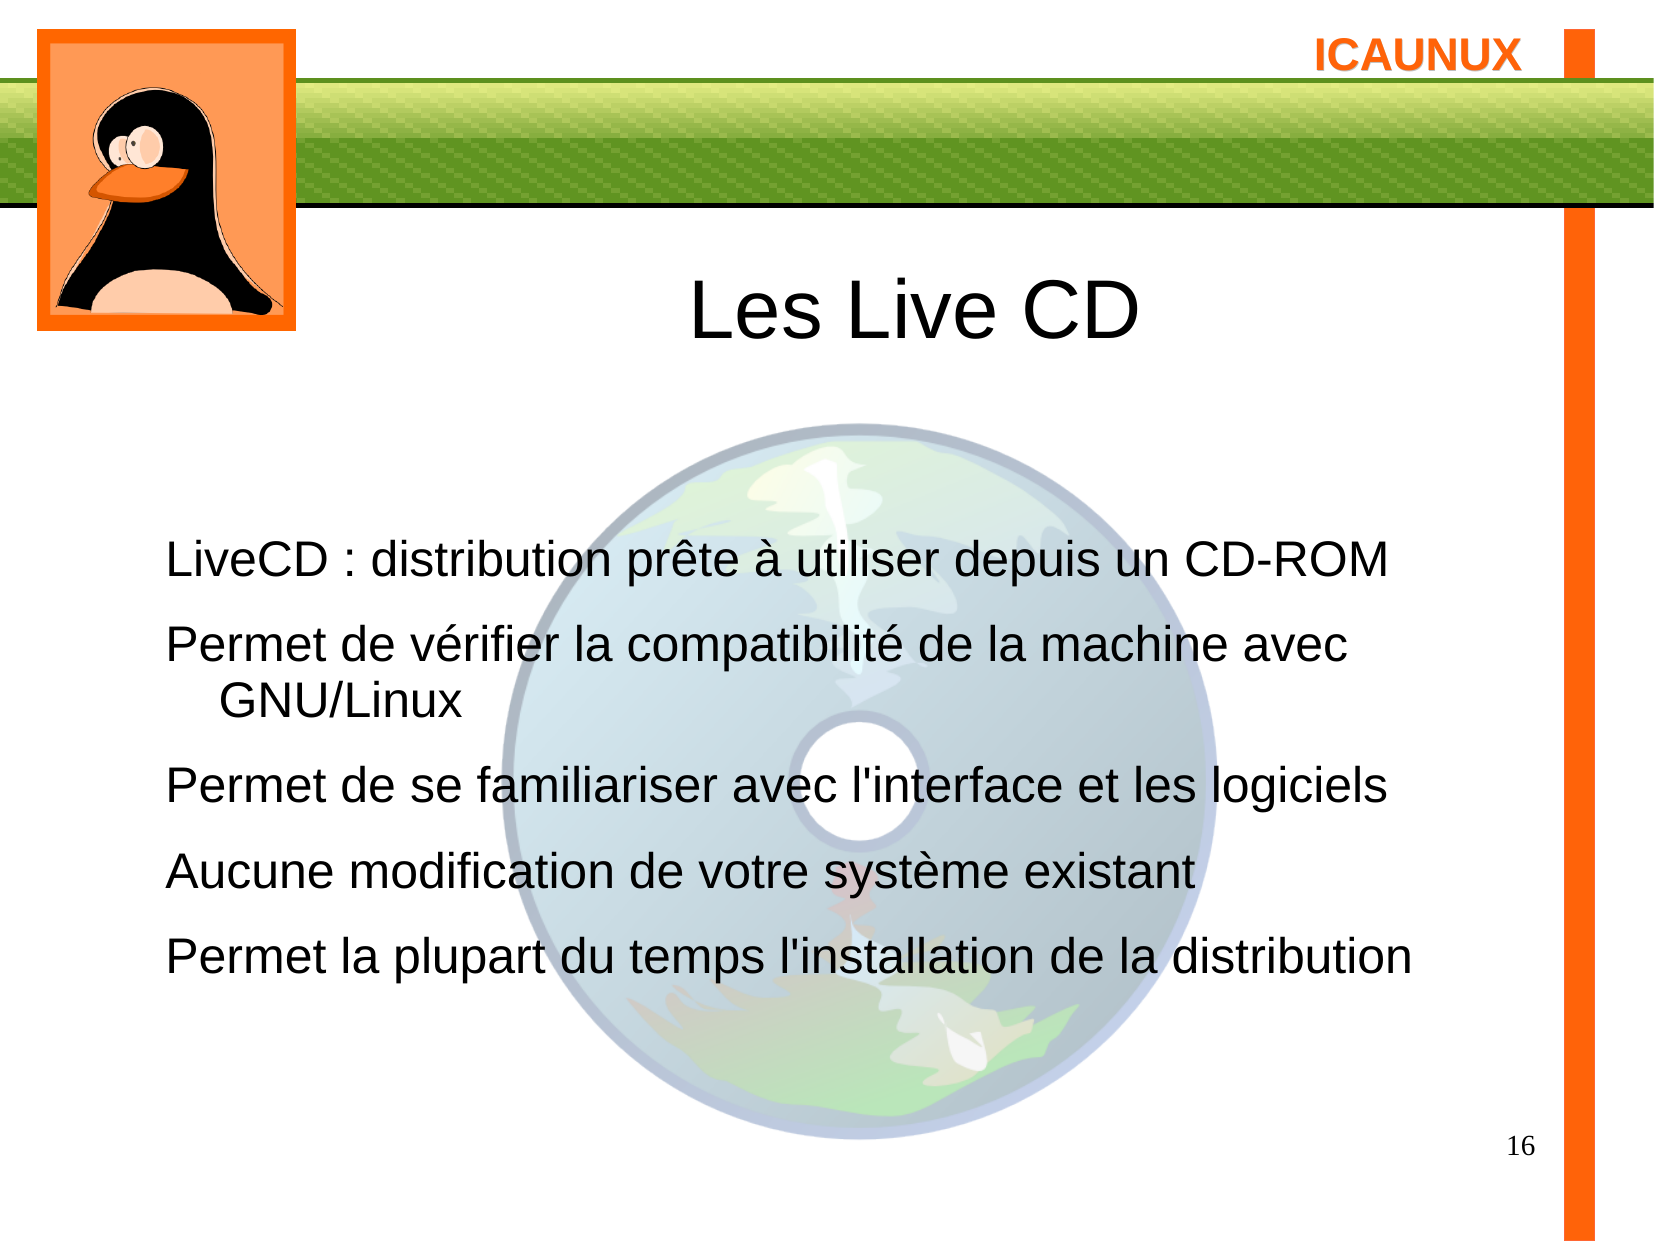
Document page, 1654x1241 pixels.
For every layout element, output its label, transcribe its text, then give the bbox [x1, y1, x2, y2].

title Les Live CD [324, 235, 1506, 384]
list LiveCD : distribution prête à utiliser depuis un CD-ROM Permet de vérifier la compatibilité de la machine avec GNU/Linux Permet de se familiariser avec l'interface et les logiciels Aucune modification de votre système existant Permet la plupart du temps l'installation de la distribution [147, 531, 1571, 1153]
picture [0, 29, 1654, 331]
picture [472, 394, 1230, 531]
